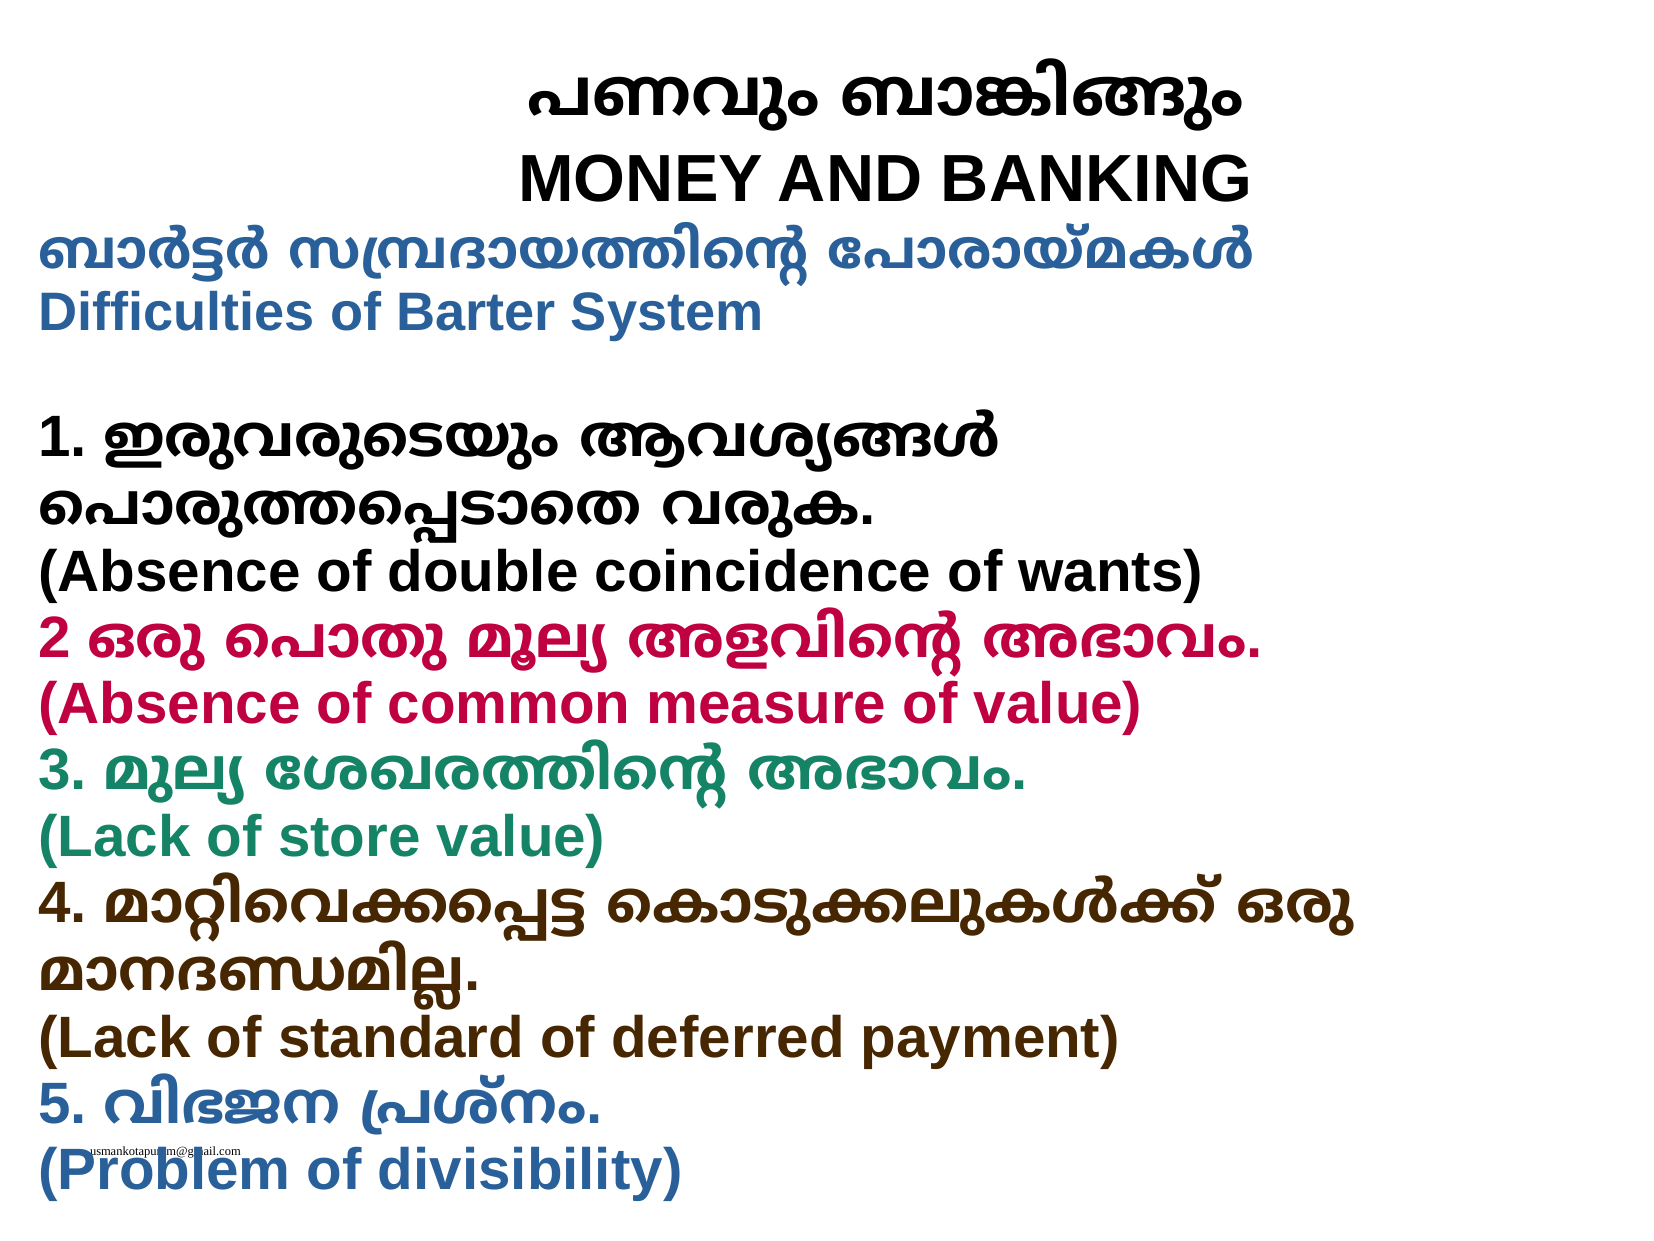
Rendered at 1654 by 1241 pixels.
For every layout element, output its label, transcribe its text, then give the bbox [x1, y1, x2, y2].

text_box ബാർട്ടർ സമ്പ്രദായത്തിന്റെ പോരായ്മകൾ Difficulties of Barter System 1. ഇരുവരുടെയും ആവശ്യങ്ങൾ പൊരുത്തപ്പെടാതെ വരുക. (Absence of double coincidence of wants) 2 ഒരു പൊതു മൂല്യ അളവിന്റെ അഭാവം. (Absence of common measure of value) 3. മുല്യ ശേഖരത്തിന്റെ അഭാവം. (Lack of store value) 4. മാറ്റിവെക്കപ്പെട്ട കൊടുക്കലുകൾക്ക് ഒരു മാനദണ്ഡമില്ല. (Lack of standard of deferred payment) 5. വിഭജന പ്രശ്നം. (Problem of divisibility) [23, 211, 1630, 1082]
title പണവും ബാങ്കിങ്ങും MONEY AND BANKING [330, 48, 1441, 211]
